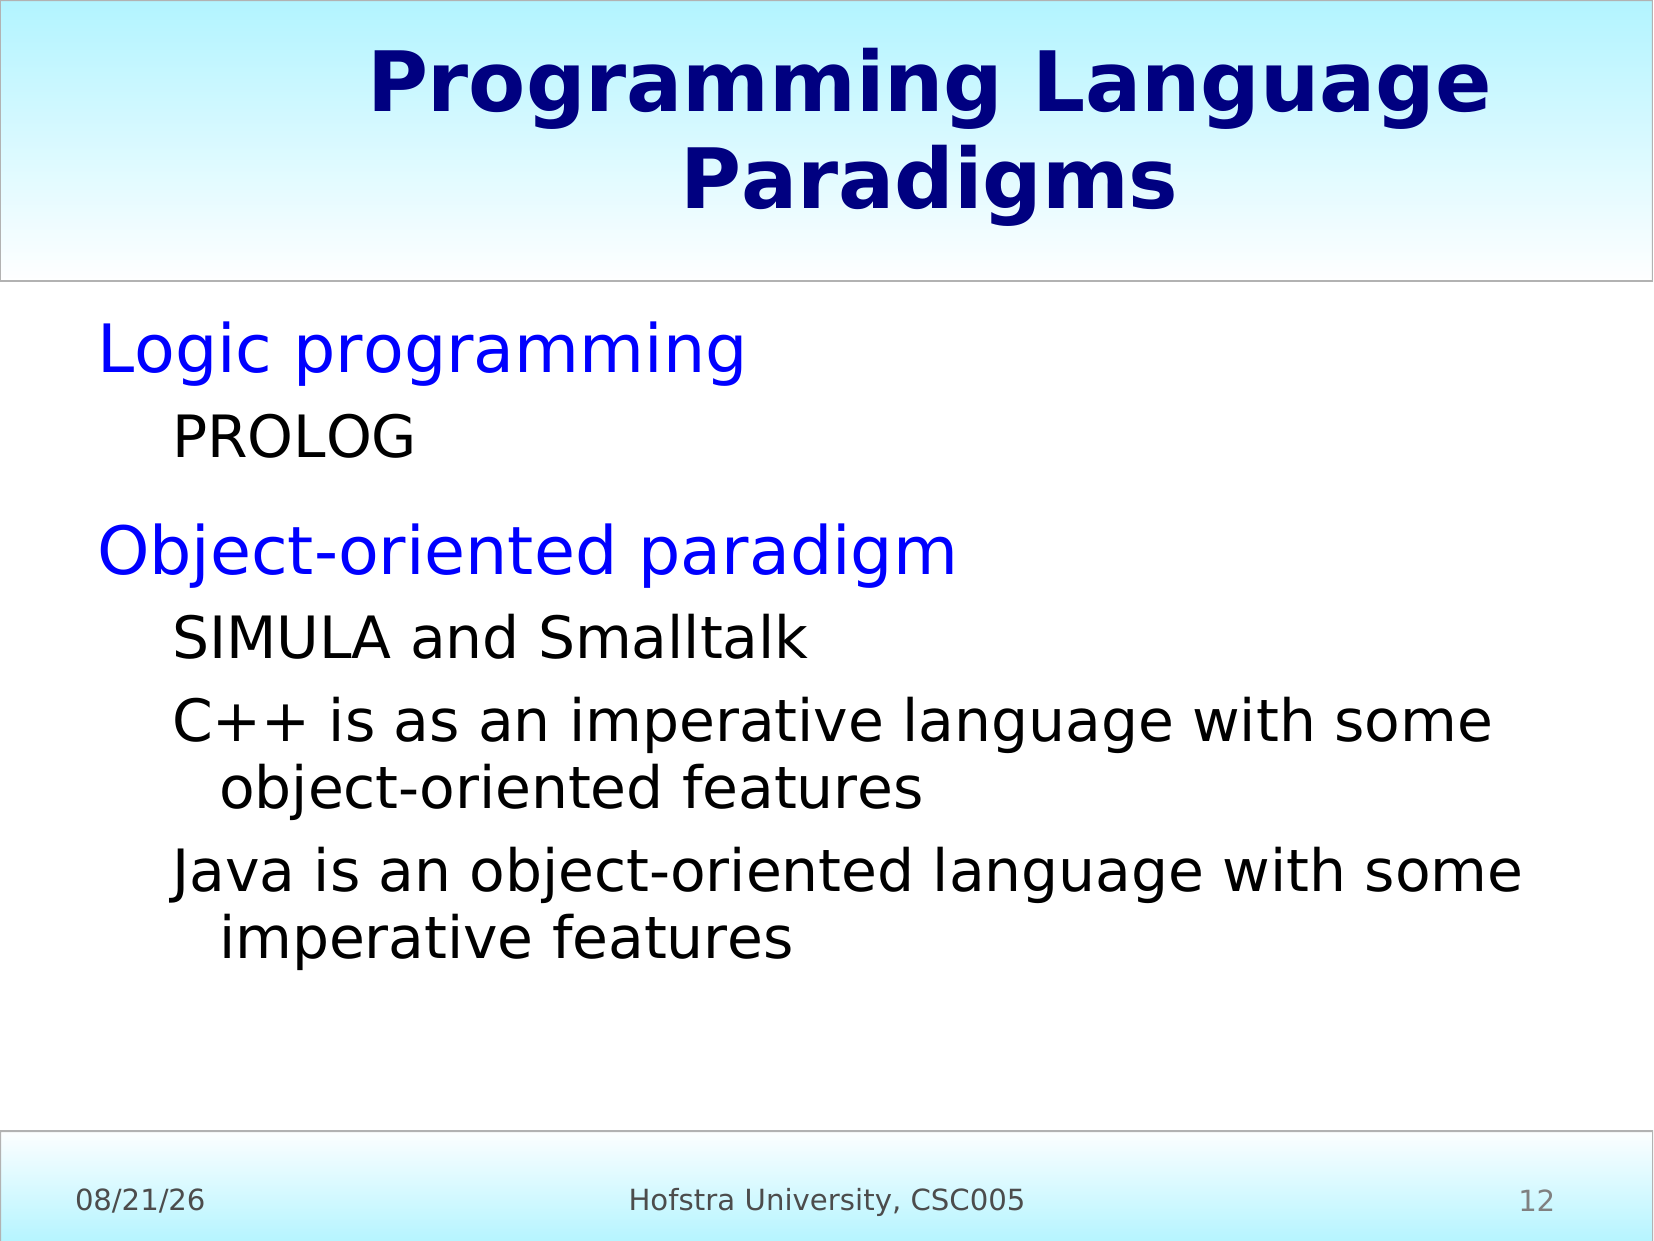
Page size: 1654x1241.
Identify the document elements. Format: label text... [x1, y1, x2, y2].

title Programming Language Paradigms [247, 12, 1612, 250]
list Logic programming PROLOG Object-oriented paradigm SIMULA and Smalltalk C++ is as an imperative language with some object-oriented features Java is an object-oriented language with some imperative features [82, 303, 1571, 1131]
